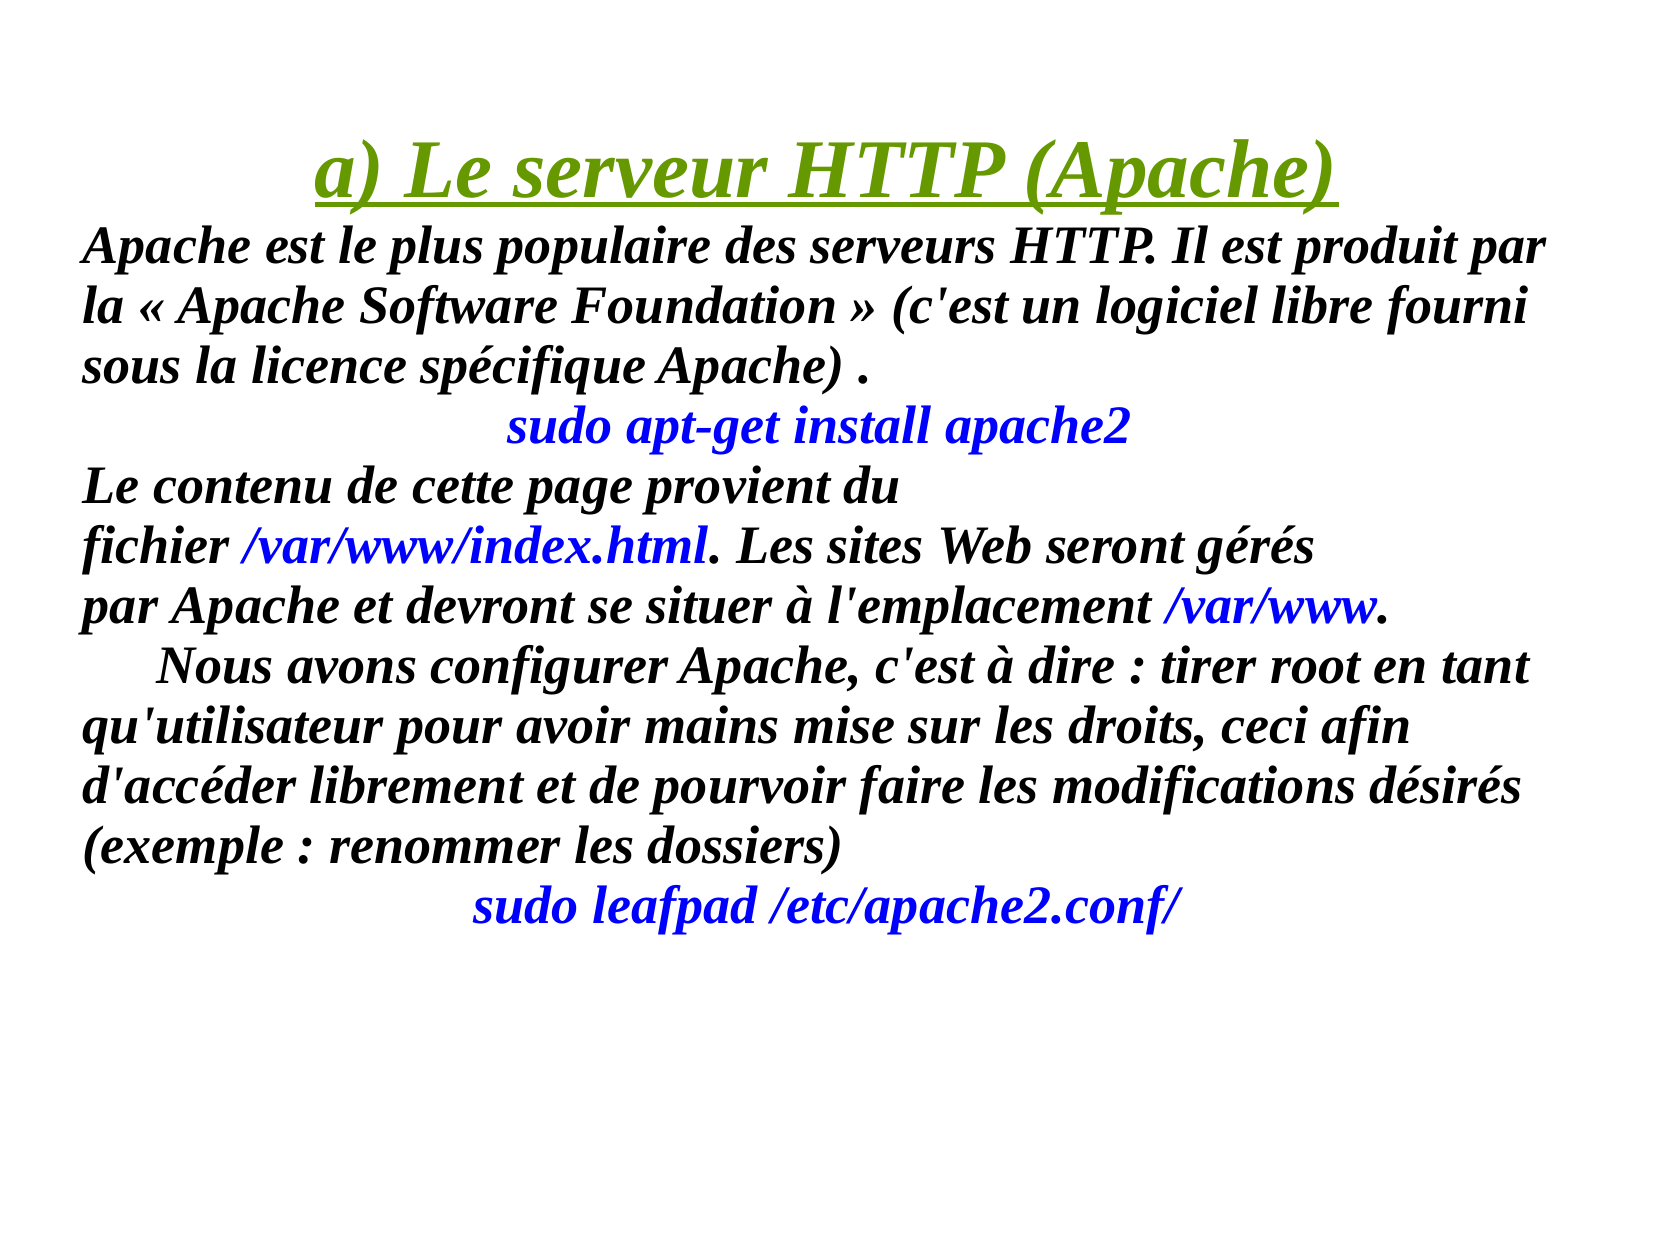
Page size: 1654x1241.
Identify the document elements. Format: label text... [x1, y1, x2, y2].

subtitle a) Le serveur HTTP (Apache) Apache est le plus populaire des serveurs HTTP. Il est produit par la « Apache Software Foundation » (c'est un logiciel libre fourni sous la licence spécifique Apache) . sudo apt-get install apache2 Le contenu de cette page provient du fichier /var/www/index.html. Les sites Web seront gérés par Apache et devront se situer à l'emplacement /var/www. Nous avons configurer Apache, c'est à dire : tirer root en tant qu'utilisateur pour avoir mains mise sur les droits, ceci afin d'accéder librement et de pourvoir faire les modifications désirés (exemple : renommer les dossiers) sudo leafpad /etc/apache2.conf/ [82, 49, 1571, 1010]
